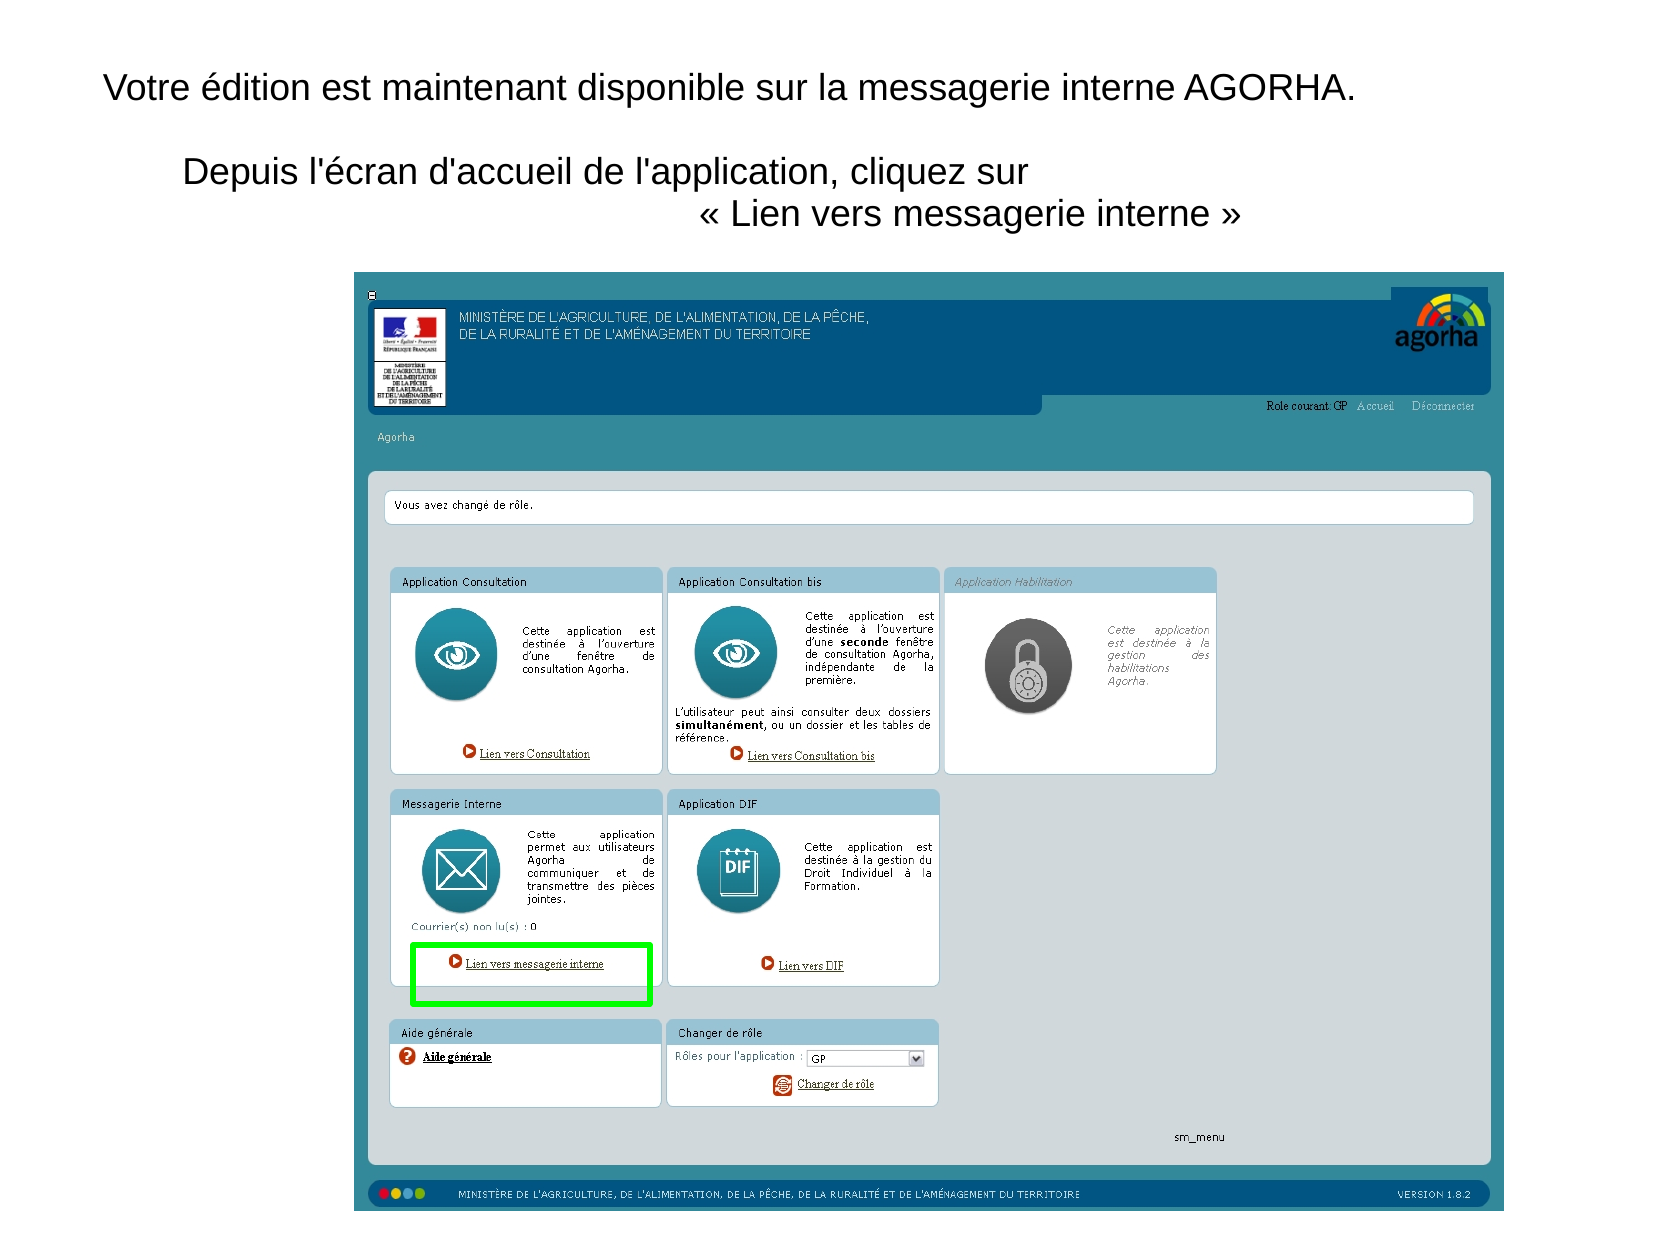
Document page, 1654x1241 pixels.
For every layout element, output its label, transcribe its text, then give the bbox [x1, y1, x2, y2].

picture [354, 272, 1504, 1211]
text_box Votre édition est maintenant disponible sur la messagerie interne AGORHA. [88, 59, 1373, 116]
text_box Depuis l'écran d'accueil de l'application, cliquez sur « Lien vers messagerie interne » [167, 143, 1367, 243]
